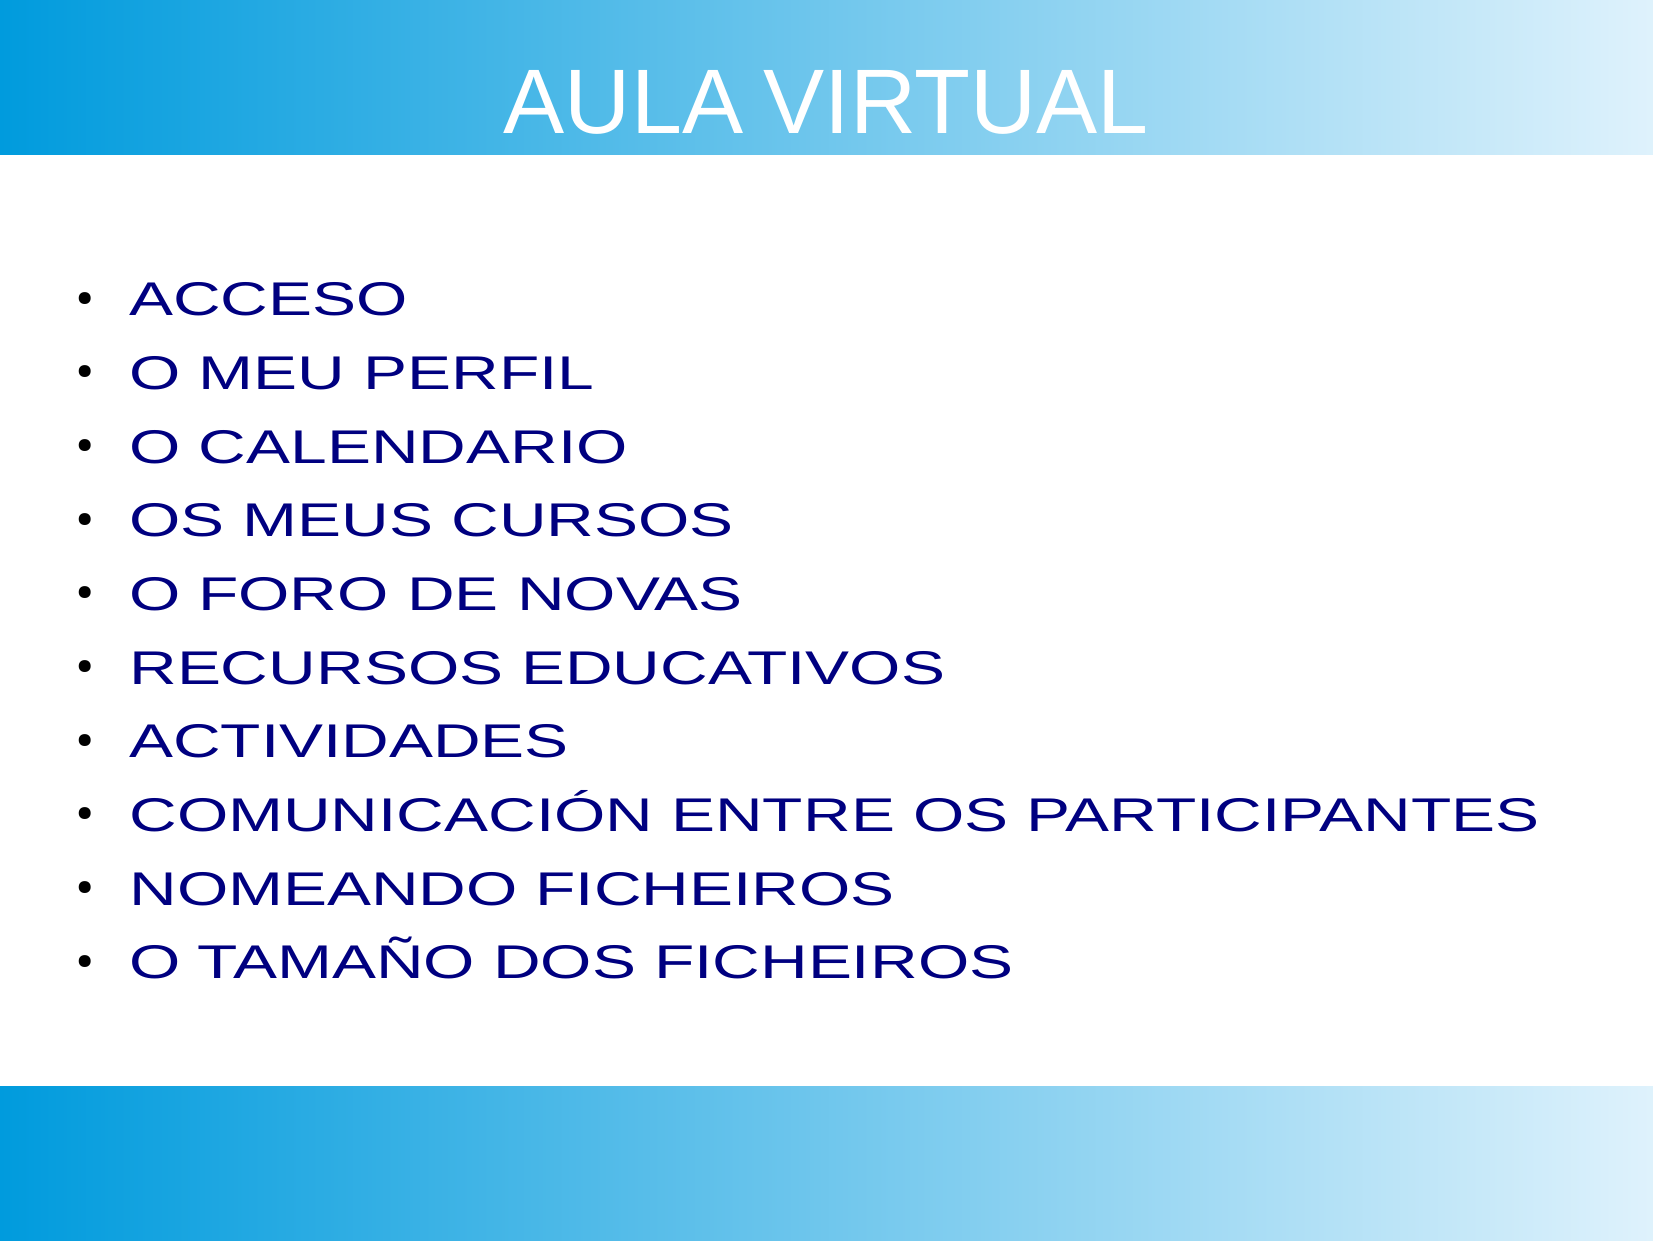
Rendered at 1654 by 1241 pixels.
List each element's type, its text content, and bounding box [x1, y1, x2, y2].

list ACCESO O MEU PERFIL O CALENDARIO OS MEUS CURSOS O FORO DE NOVAS RECURSOS EDUCATIVOS ACTIVIDADES COMUNICACIÓN ENTRE OS PARTICIPANTES NOMEANDO FICHEIROS O TAMAÑO DOS FICHEIROS [59, 272, 1548, 993]
title AULA VIRTUAL [82, 49, 1571, 155]
